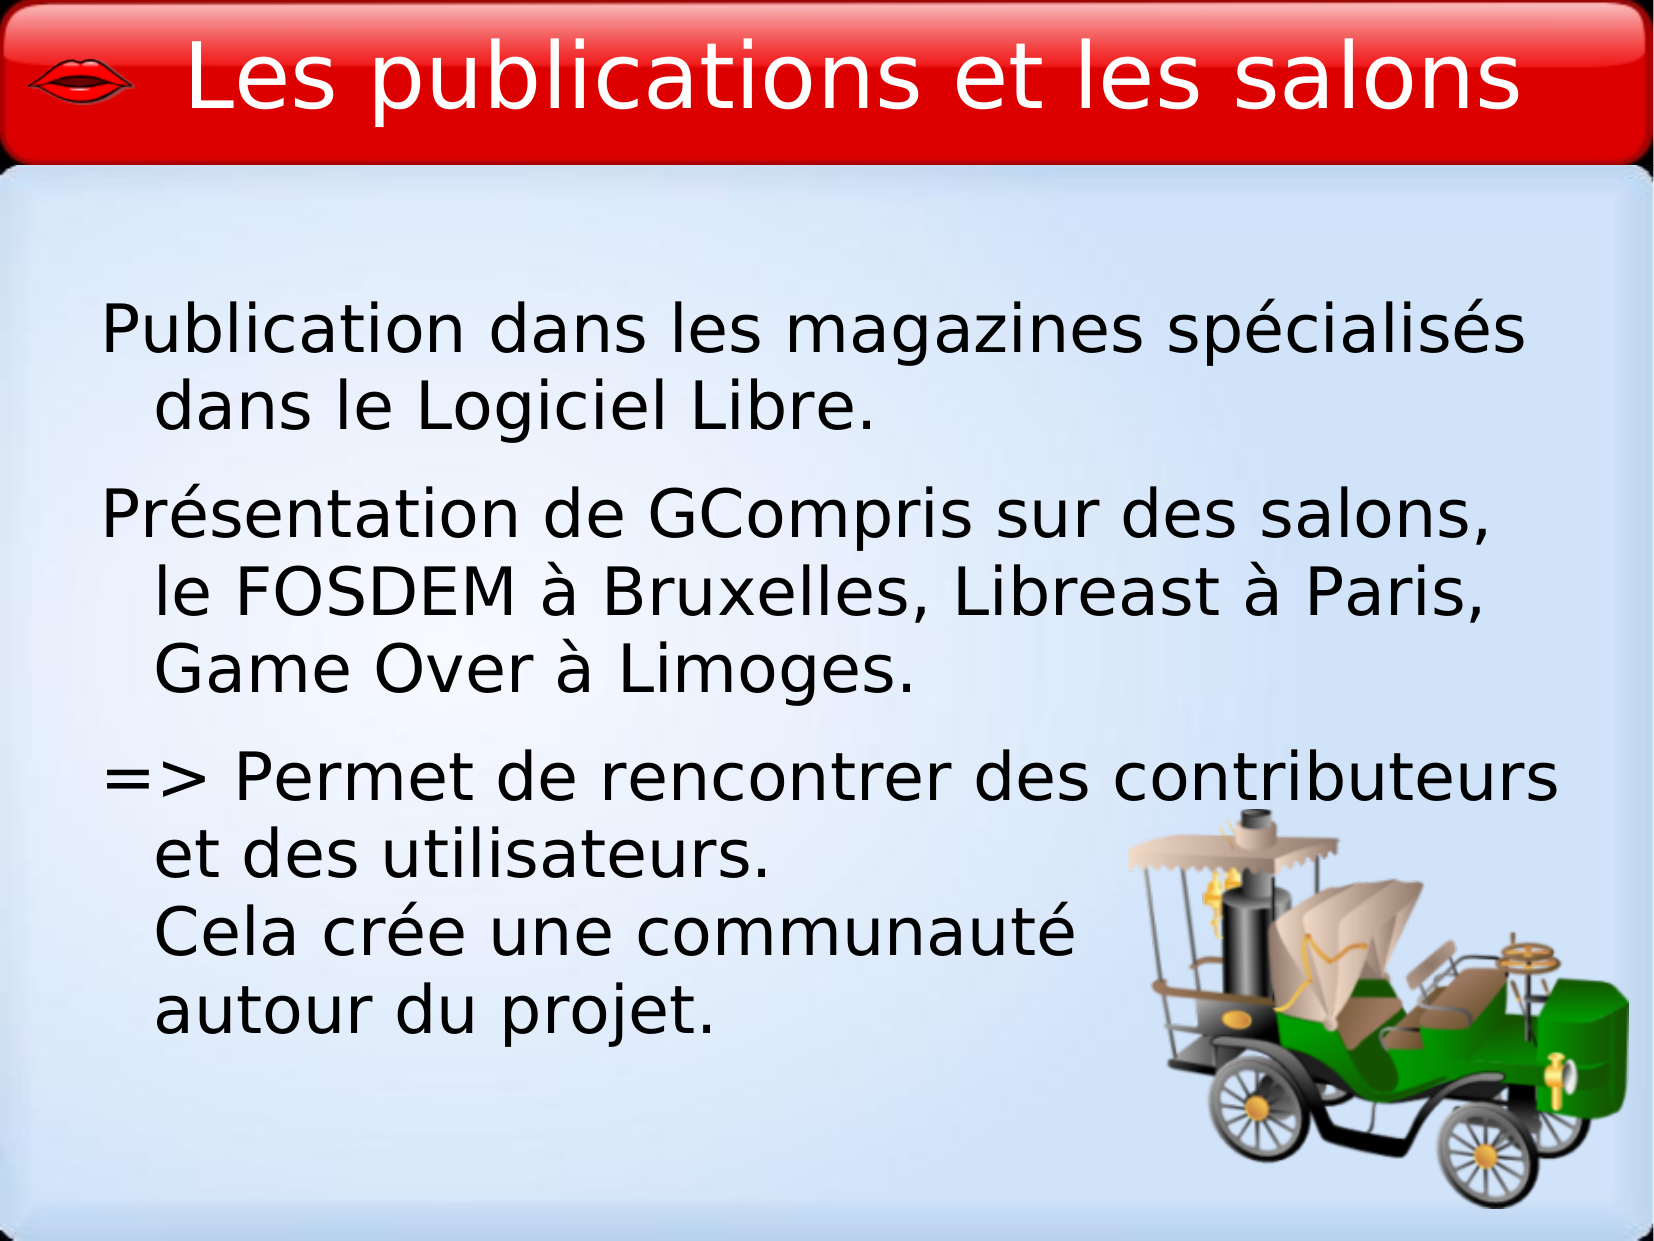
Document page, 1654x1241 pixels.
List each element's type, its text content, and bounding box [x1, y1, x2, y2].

title Les publications et les salons [110, 17, 1599, 137]
list Publication dans les magazines spécialisés dans le Logiciel Libre. Présentation de GCompris sur des salons, le FOSDEM à Bruxelles, Libreast à Paris, Game Over à Limoges. => Permet de rencontrer des contributeurs et des utilisateurs. Cela crée une communauté autour du projet. [82, 290, 1571, 1109]
picture [0, 0, 1654, 1241]
